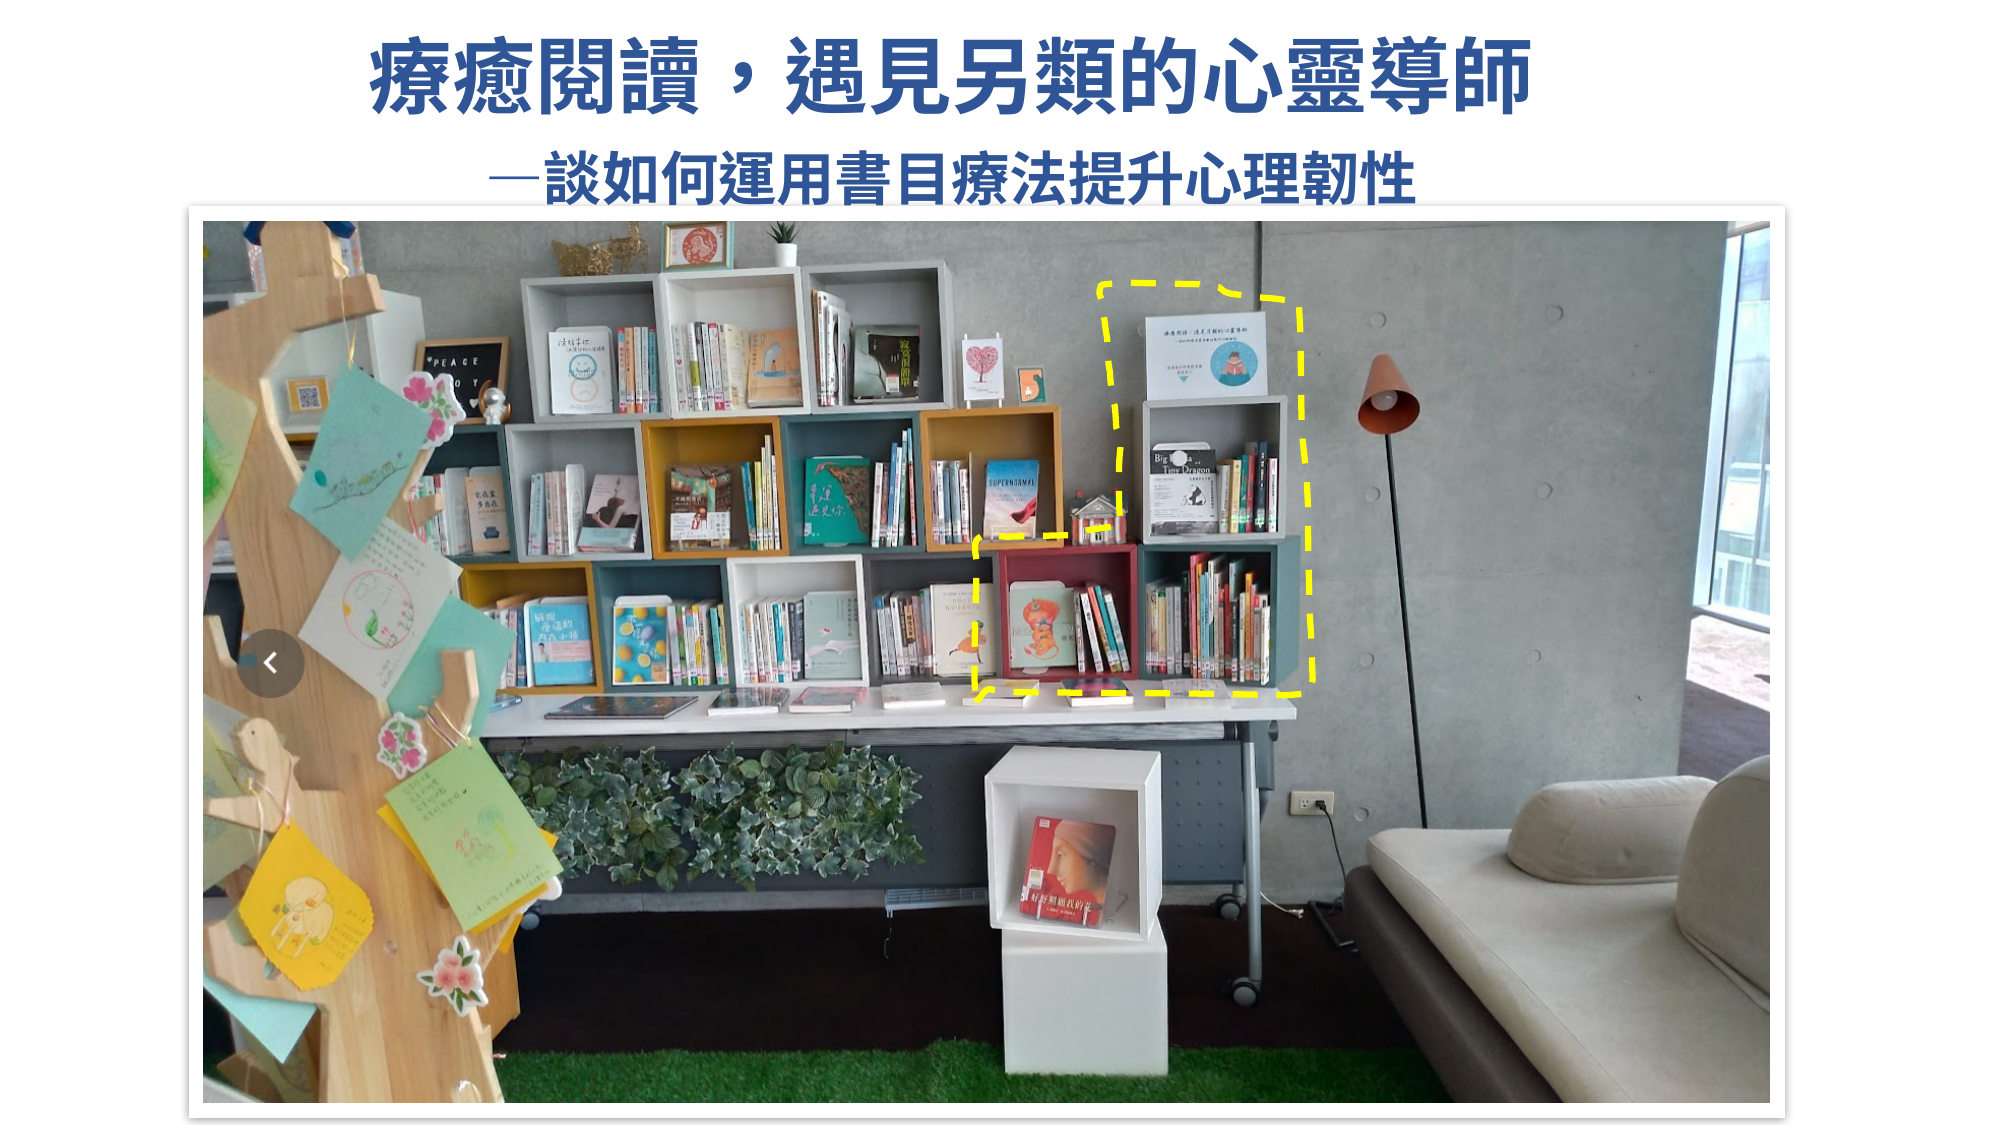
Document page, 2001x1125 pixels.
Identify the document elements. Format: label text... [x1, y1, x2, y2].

title 療癒閱讀，遇見另類的心靈導師 —談如何運用書目療法提升心理韌性 [182, 38, 1721, 210]
picture [203, 220, 1771, 1104]
